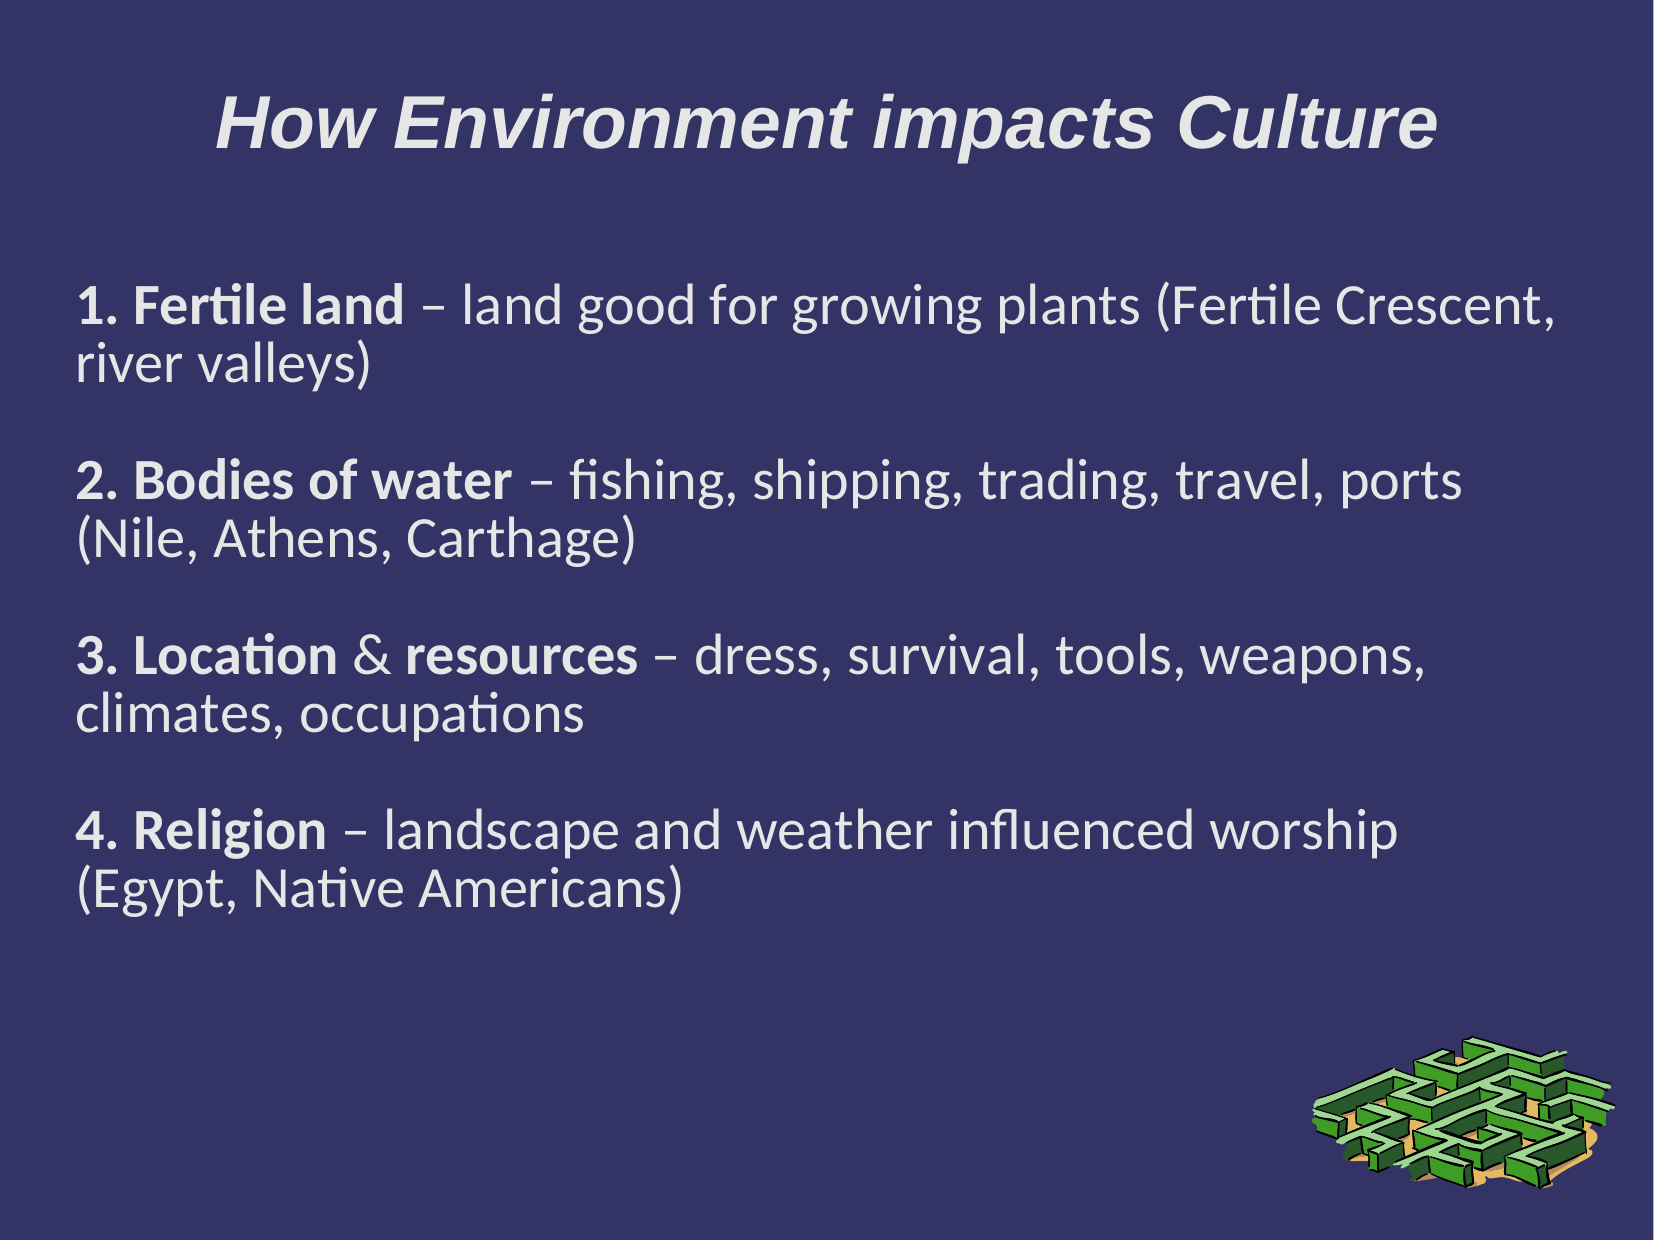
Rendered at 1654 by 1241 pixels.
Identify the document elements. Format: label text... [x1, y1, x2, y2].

title How Environment impacts Culture [121, 19, 1534, 225]
list 1. Fertile land – land good for growing plants (Fertile Crescent, river valleys) 2. Bodies of water – fishing, shipping, trading, travel, ports (Nile, Athens, Carthage) 3. Location & resources – dress, survival, tools, weapons, climates, occupations 4. Religion – landscape and weather influenced worship (Egypt, Native Americans) [75, 225, 1570, 1065]
